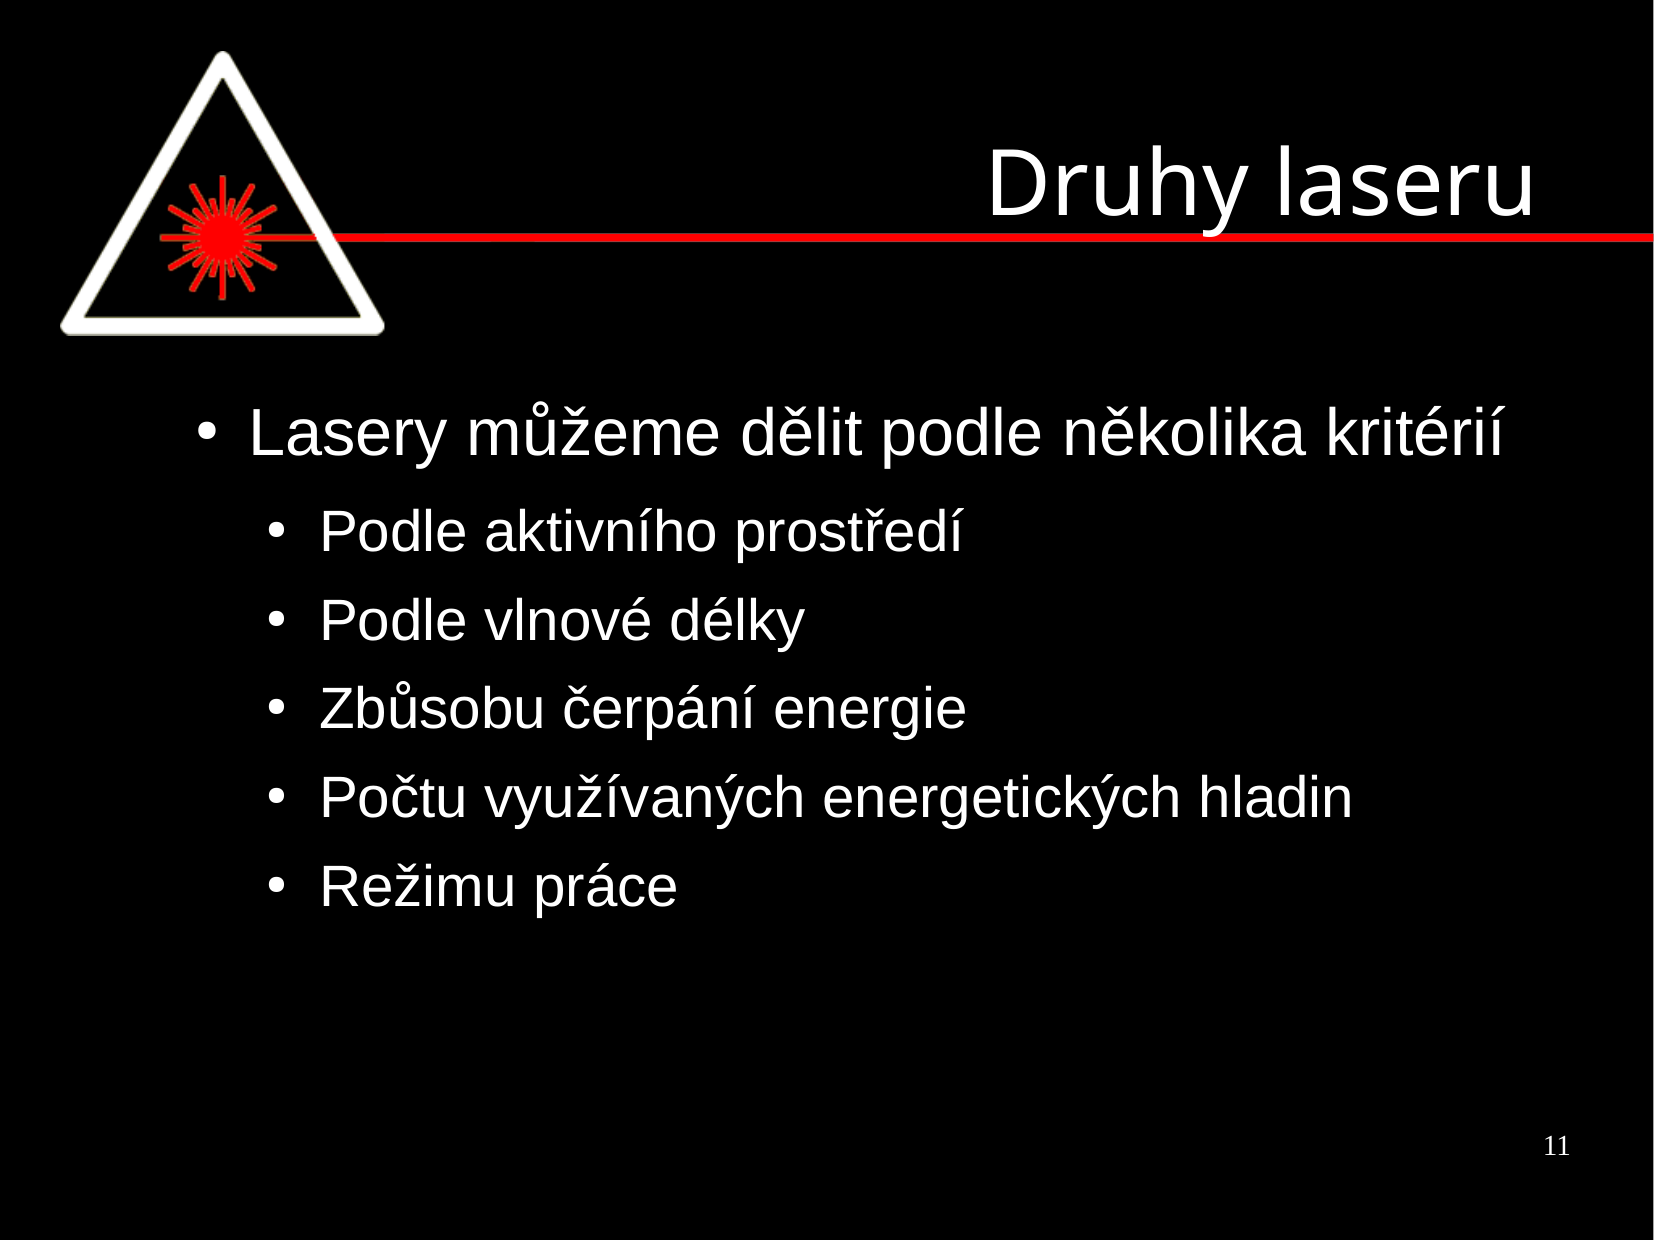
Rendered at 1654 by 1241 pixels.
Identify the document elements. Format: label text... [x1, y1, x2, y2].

list Lasery můžeme dělit podle několika kritérií Podle aktivního prostředí Podle vlnové délky Zbůsobu čerpání energie Počtu využívaných energetických hladin Režimu práce [177, 394, 1571, 1094]
picture [60, 51, 1654, 336]
title Druhy laseru [50, 75, 1540, 283]
